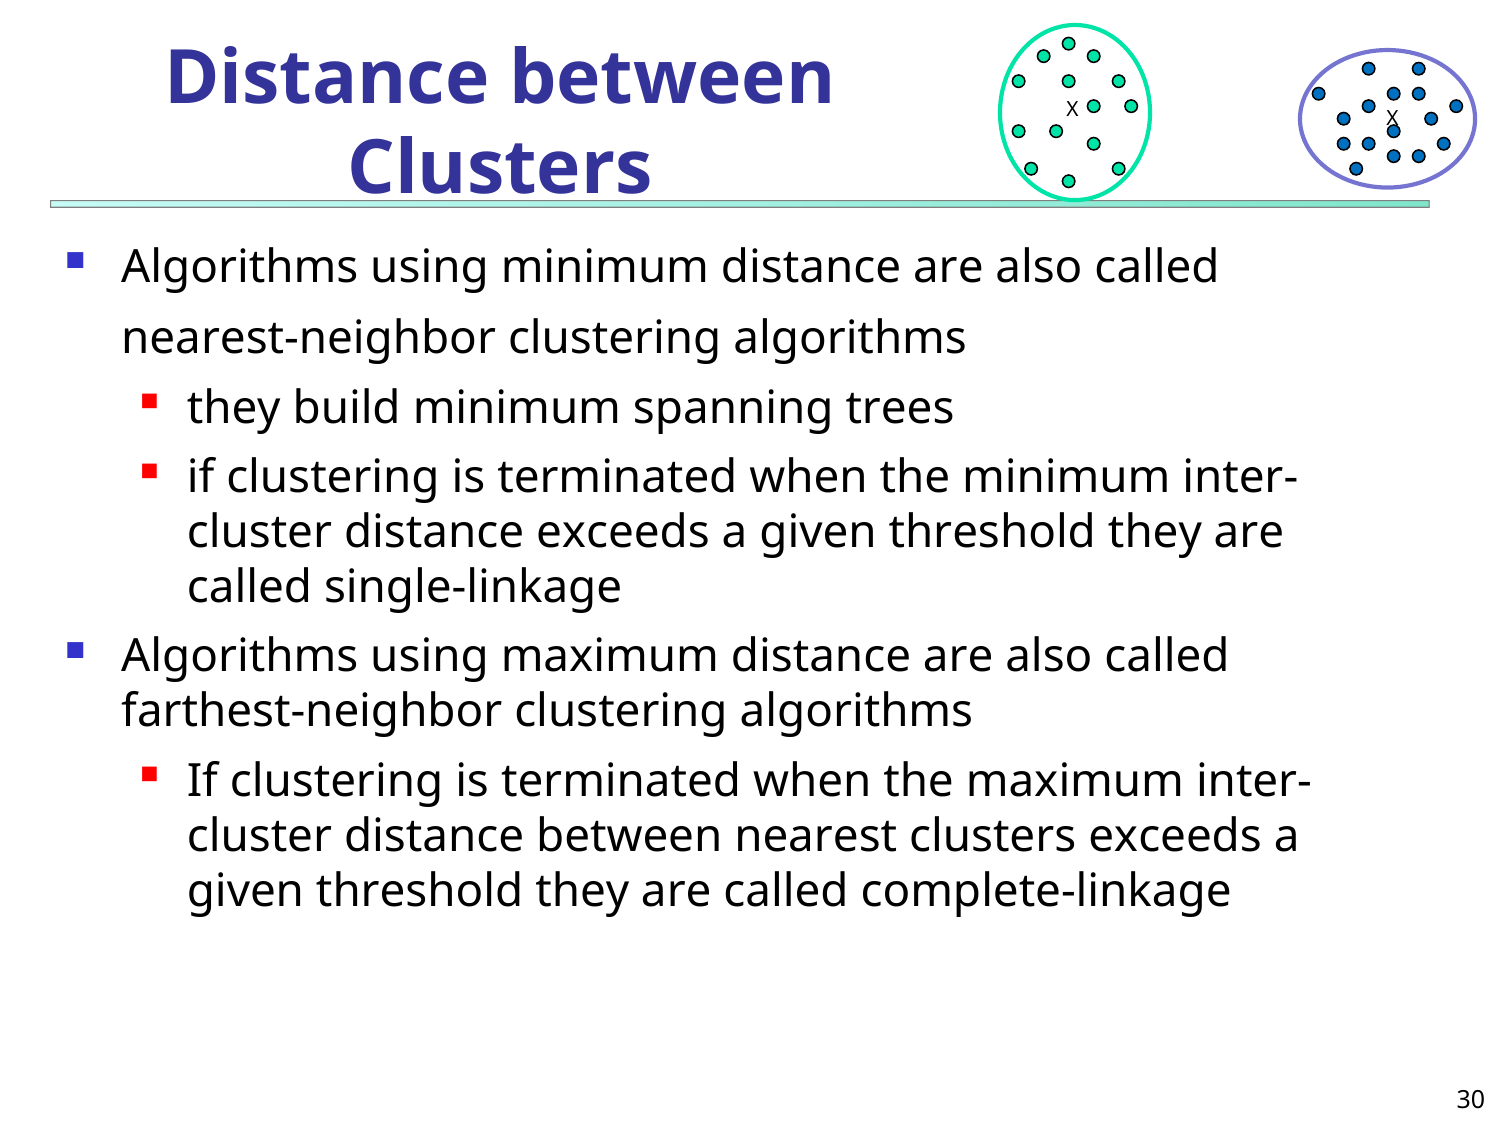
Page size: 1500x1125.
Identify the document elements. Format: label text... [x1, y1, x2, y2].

text_box X [1066, 87, 1075, 115]
text_box X [1066, 110, 1075, 128]
text_box X [1386, 119, 1395, 138]
text_box <number> [1187, 1062, 1500, 1125]
text_box [1003, 28, 1147, 197]
list Algorithms using minimum distance are also called nearest-neighbor clustering algorithms they build minimum spanning trees if clustering is terminated when the minimum inter-cluster distance exceeds a given threshold they are called single-linkage Algorithms using maximum distance are also called farthest-neighbor clustering algorithms If clustering is terminated when the maximum inter-cluster distance between nearest clusters exceeds a given threshold they are called complete-linkage [49, 212, 1425, 1063]
text_box X [1386, 97, 1395, 124]
title Distance between Clusters [24, 21, 975, 217]
text_box [1299, 50, 1476, 188]
